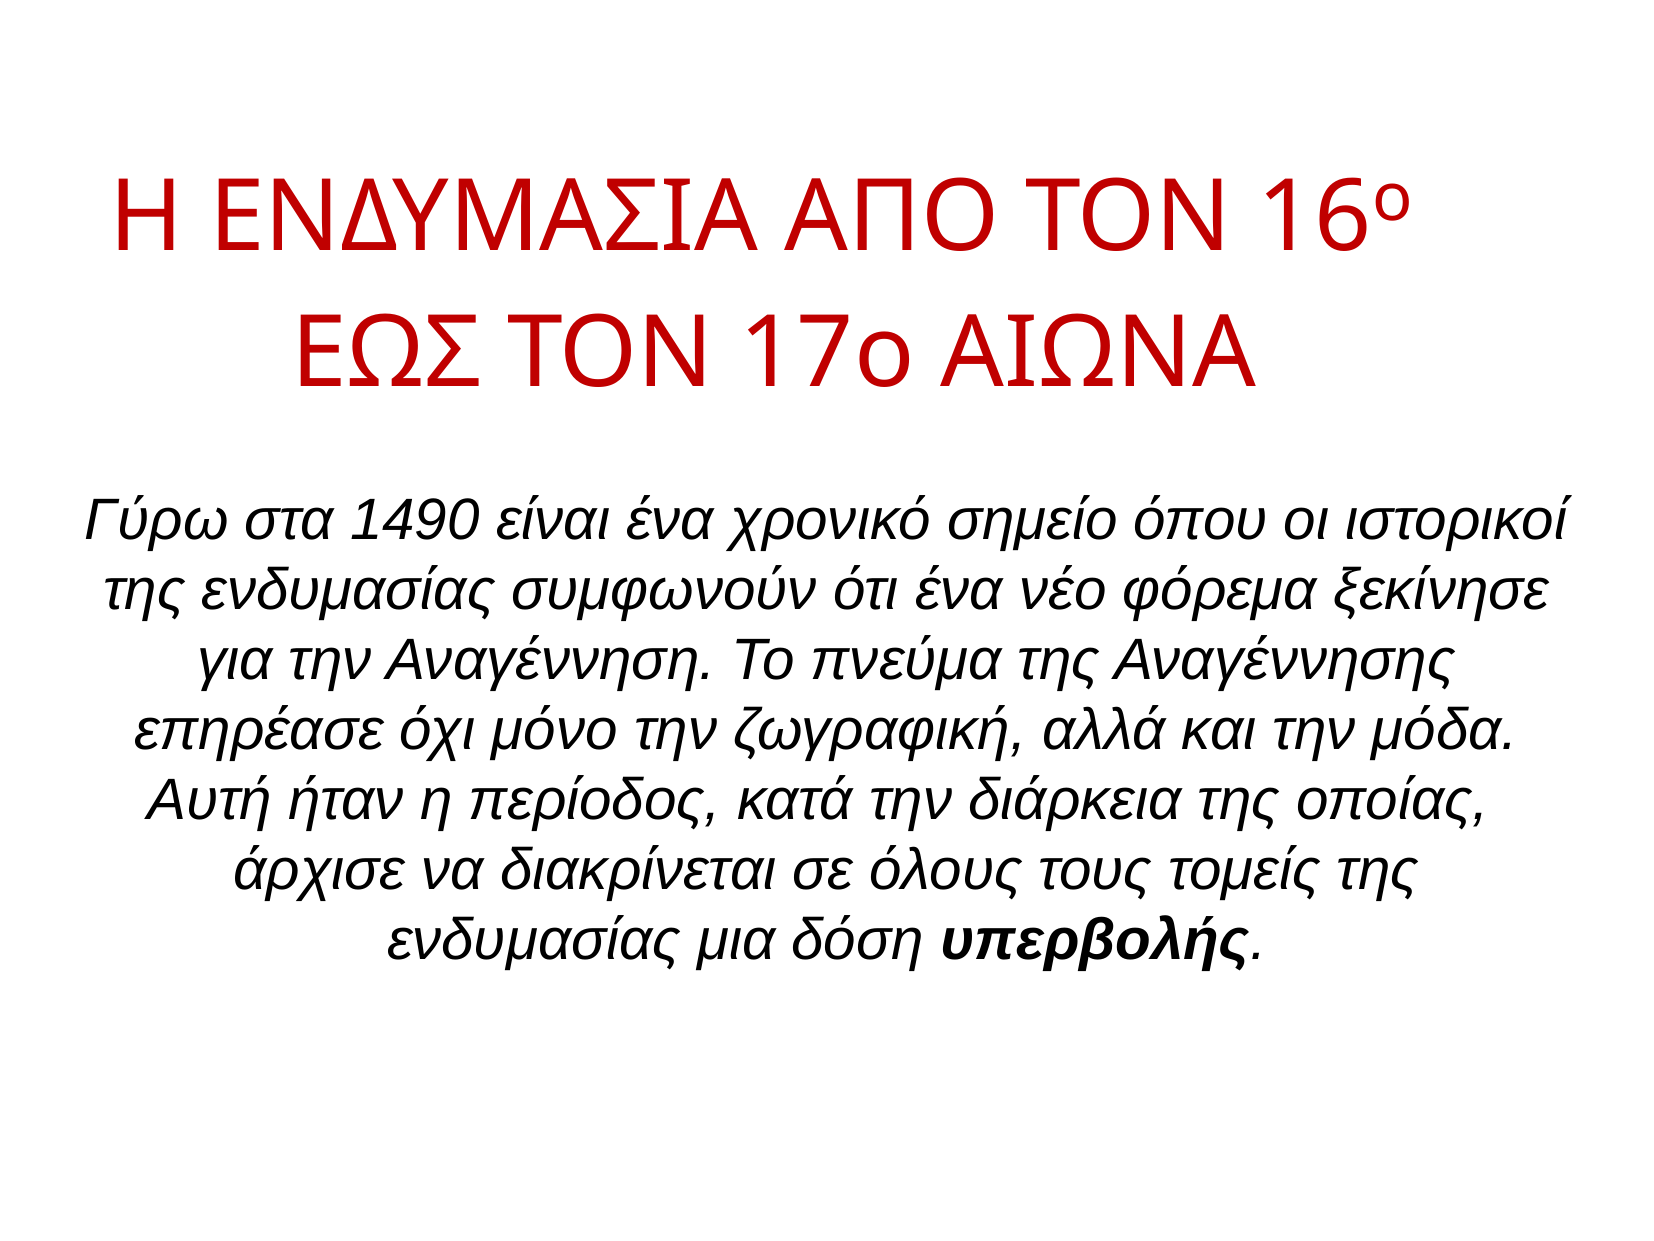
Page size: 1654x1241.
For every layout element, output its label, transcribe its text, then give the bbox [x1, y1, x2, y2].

text_box Η ΕΝΔΥΜΑΣΙΑ ΑΠΟ ΤΟΝ 16ο ΕΩΣ ΤΟΝ 17ο ΑΙΩΝΑ [94, 135, 1542, 396]
subtitle Γύρω στα 1490 είναι ένα χρονικό σημείο όπου οι ιστορικοί της ενδυμασίας συμφωνούν ότι ένα νέο φόρεμα ξεκίνησε για την Αναγέννηση. Το πνεύμα της Αναγέννησης επηρέασε όχι μόνο την ζωγραφική, αλλά και την μόδα. Αυτή ήταν η περίοδος, κατά την διάρκεια της οποίας, άρχισε να διακρίνεται σε όλους τους τομείς της ενδυμασίας μια δόση υπερβολής. [82, 431, 1571, 1022]
